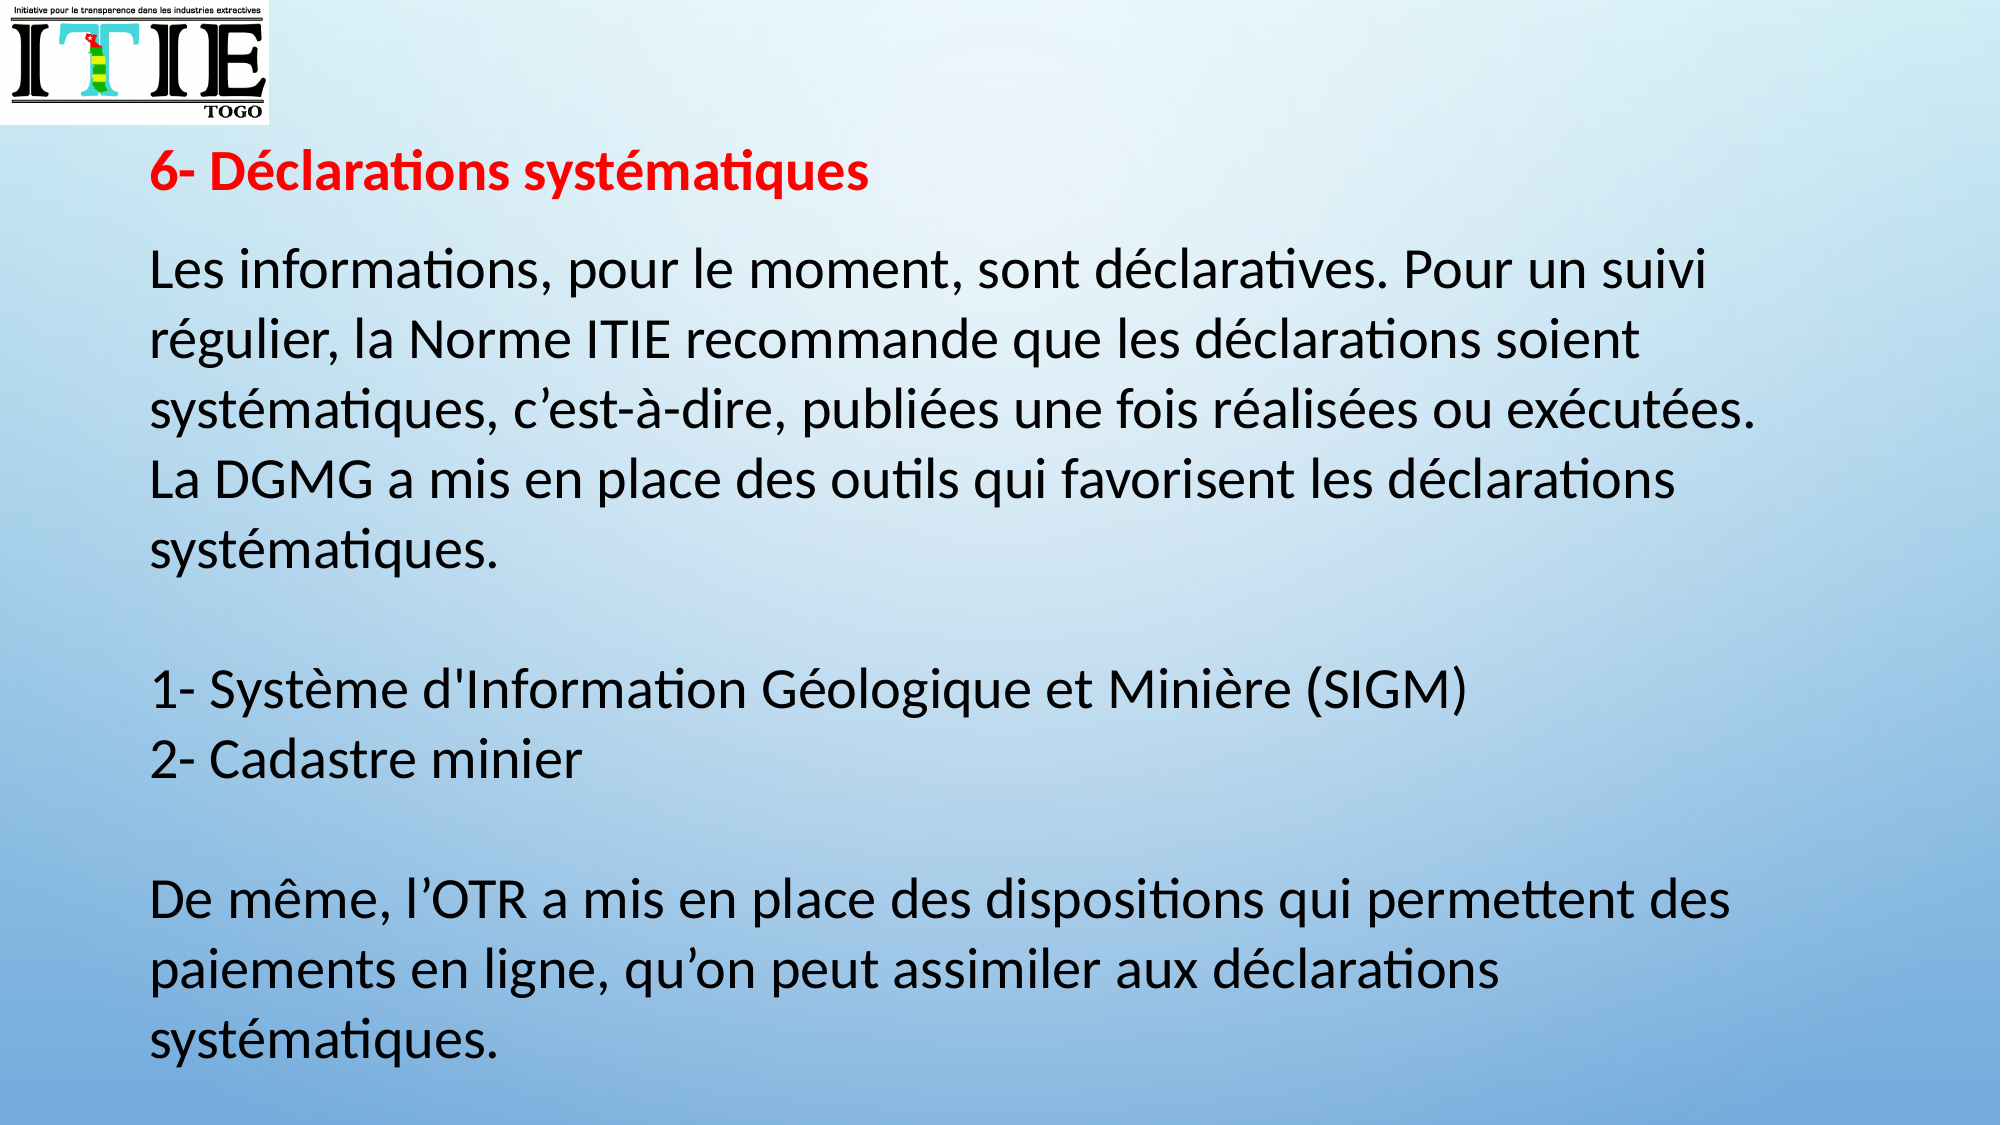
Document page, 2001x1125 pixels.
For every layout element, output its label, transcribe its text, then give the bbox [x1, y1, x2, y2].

picture [0, 0, 269, 126]
text_box 6- Déclarations systématiques Les informations, pour le moment, sont déclaratives. Pour un suivi régulier, la Norme ITIE recommande que les déclarations soient systématiques, c’est-à-dire, publiées une fois réalisées ou exécutées. La DGMG a mis en place des outils qui favorisent les déclarations systématiques. 1- Système d'Information Géologique et Minière (SIGM) 2- Cadastre minier De même, l’OTR a mis en place des dispositions qui permettent des paiements en ligne, qu’on peut assimiler aux déclarations systématiques. [134, 125, 1878, 1087]
